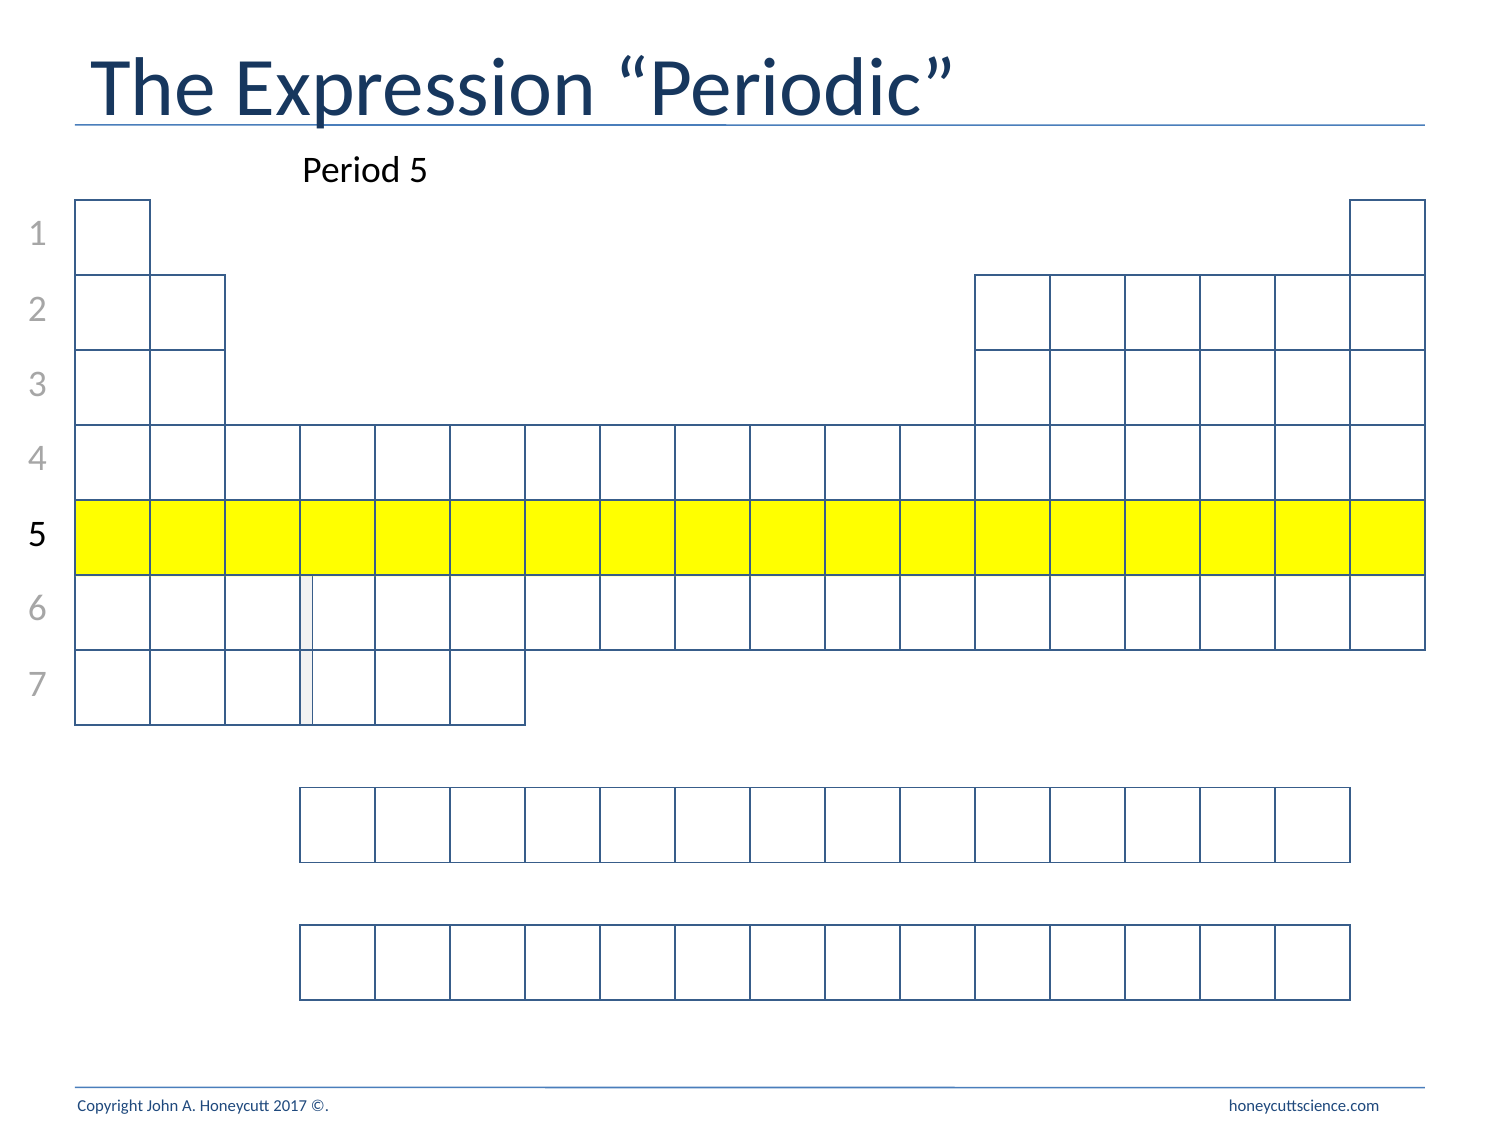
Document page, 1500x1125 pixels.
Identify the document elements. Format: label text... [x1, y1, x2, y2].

title The Expression “Periodic” [75, 45, 1425, 121]
text_box 7 [12, 651, 63, 713]
text_box 4 [12, 425, 63, 486]
text_box 3 [12, 351, 63, 413]
text_box 5 [12, 501, 63, 563]
text_box 6 [12, 575, 63, 636]
text_box Period 5 [287, 137, 445, 199]
text_box 2 [12, 276, 63, 338]
text_box 1 [12, 200, 63, 261]
text_box [74, 499, 1425, 577]
